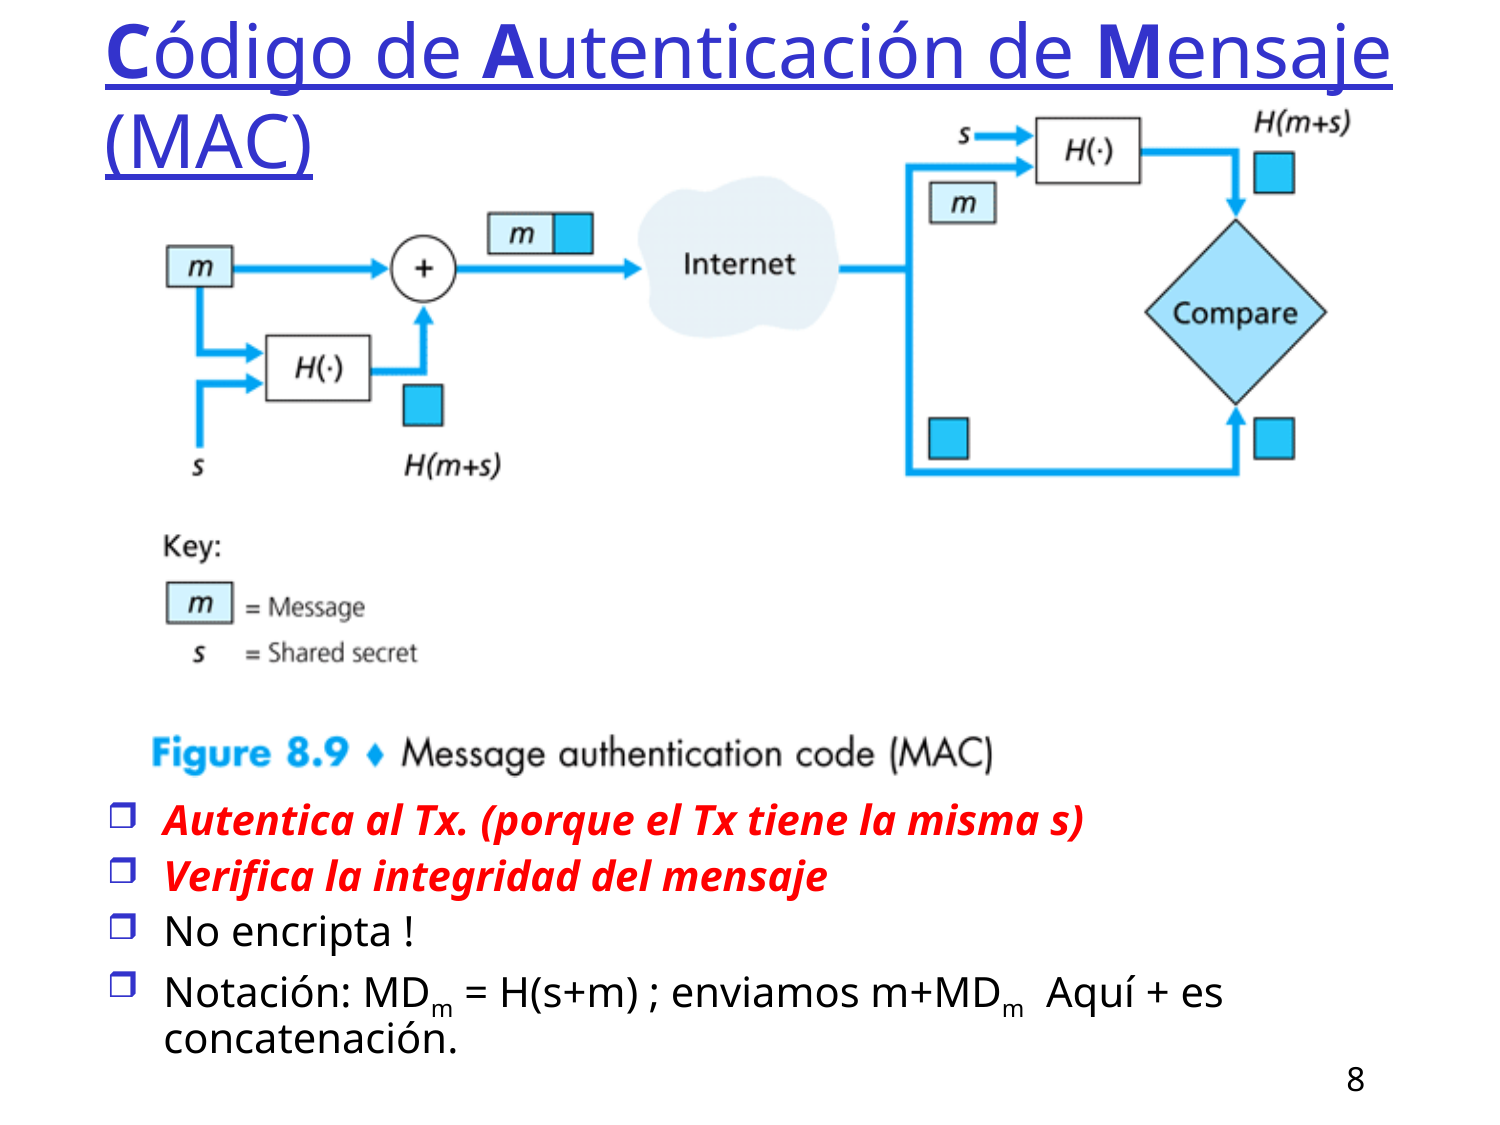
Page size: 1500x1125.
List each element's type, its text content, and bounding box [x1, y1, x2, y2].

title Código de Autenticación de Mensaje (MAC) [89, 0, 1422, 192]
list Autentica al Tx. (porque el Tx tiene la misma s) Verifica la integridad del mensaje No encripta ! Notación: MDm = H(s+m) ; enviamos m+MDm Aquí + es concatenación. [92, 792, 1368, 1073]
picture [151, 192, 1355, 778]
